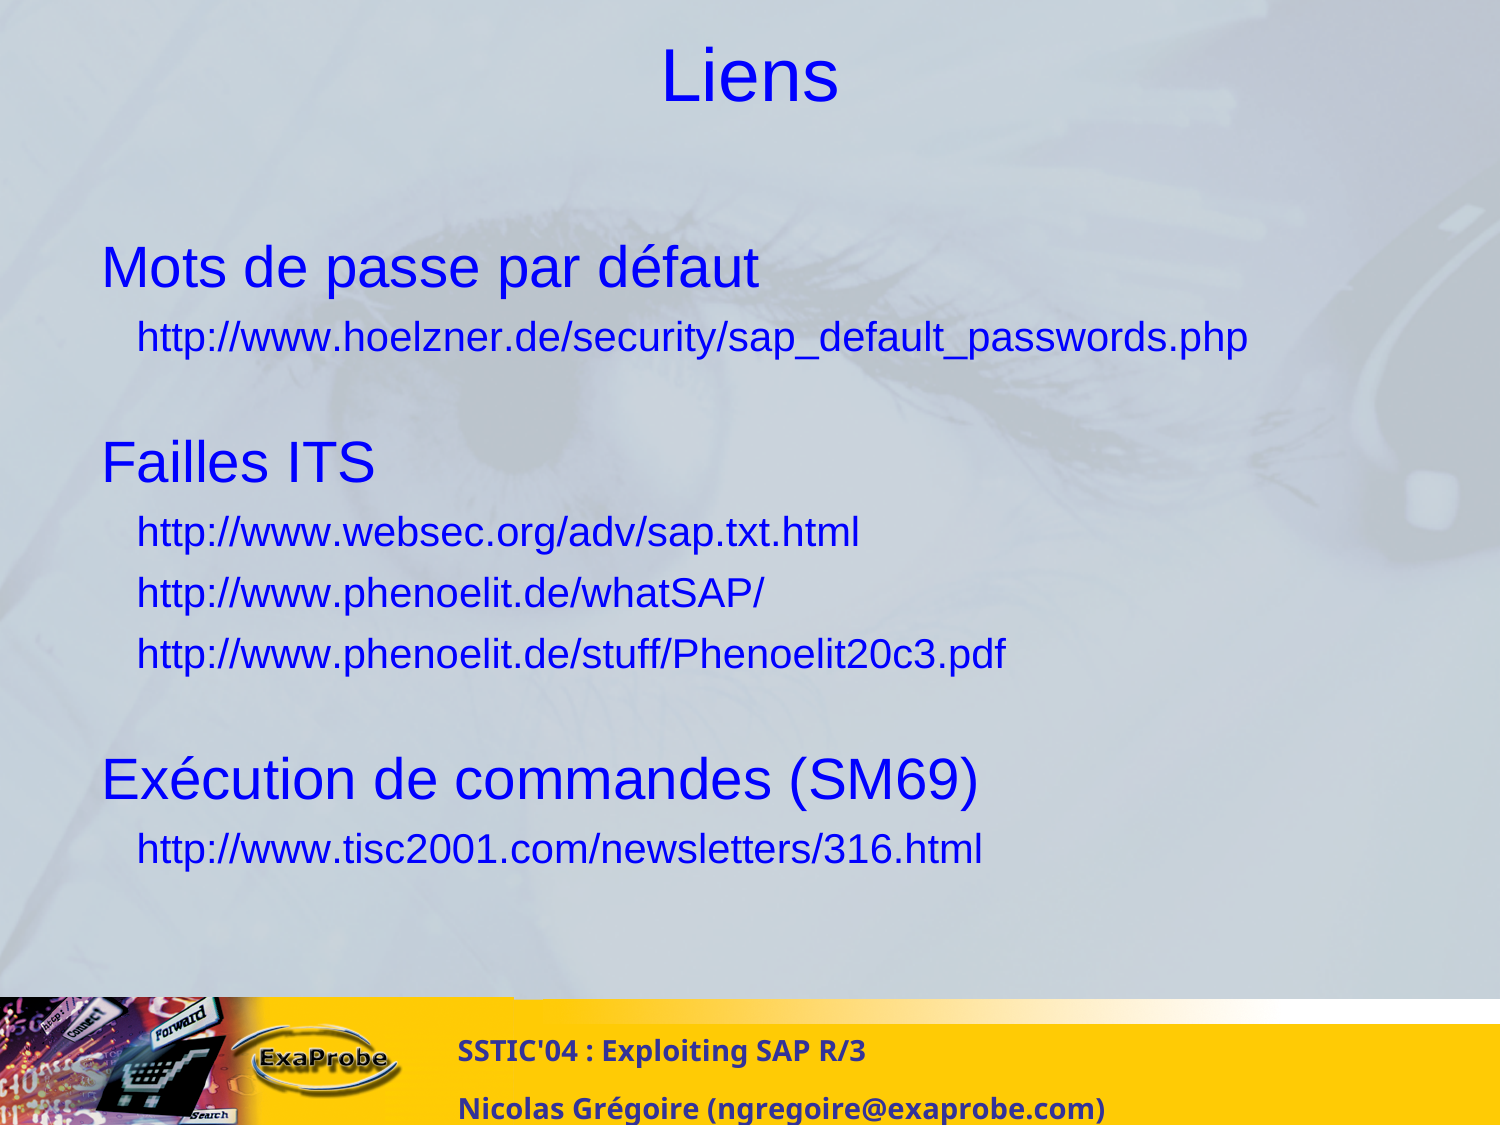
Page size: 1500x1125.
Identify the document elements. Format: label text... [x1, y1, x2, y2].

title Liens [0, 0, 1500, 152]
list Mots de passe par défaut http://www.hoelzner.de/security/sap_default_passwords.php Failles ITS http://www.websec.org/adv/sap.txt.html http://www.phenoelit.de/whatSAP/ http://www.phenoelit.de/stuff/Phenoelit20c3.pdf Exécution de commandes (SM69) http://www.tisc2001.com/newsletters/316.html [86, 232, 1437, 976]
